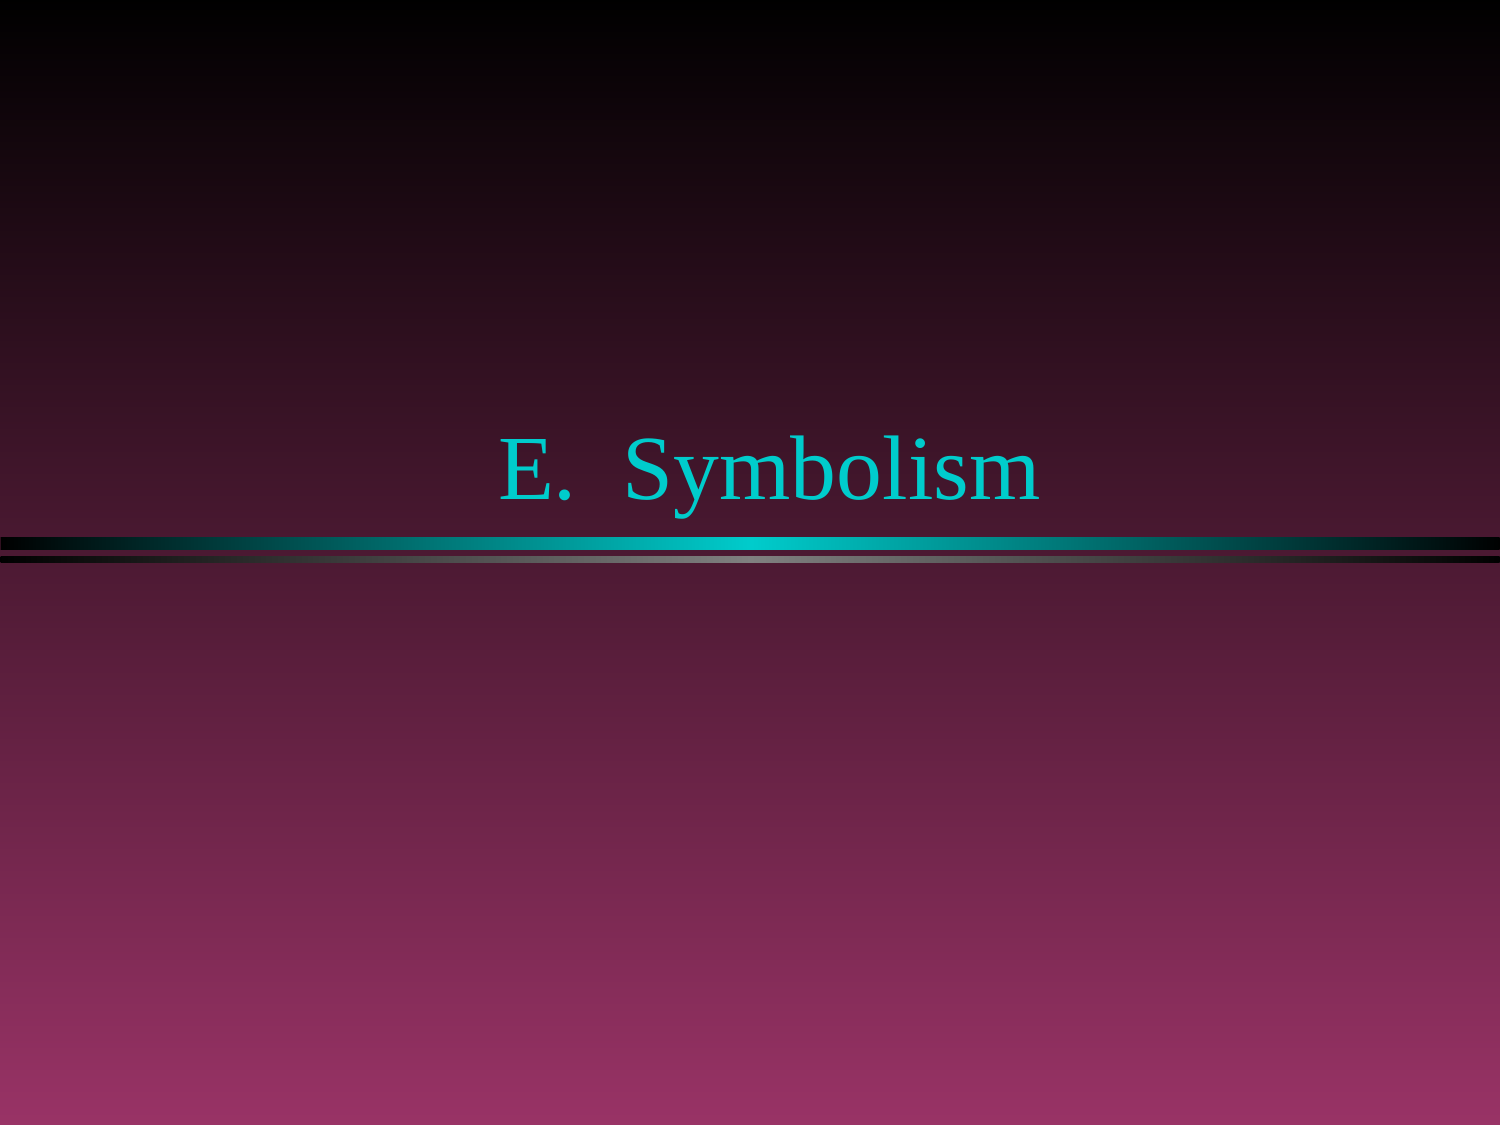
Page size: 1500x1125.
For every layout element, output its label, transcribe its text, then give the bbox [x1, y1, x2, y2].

title E. Symbolism [118, 374, 1422, 563]
